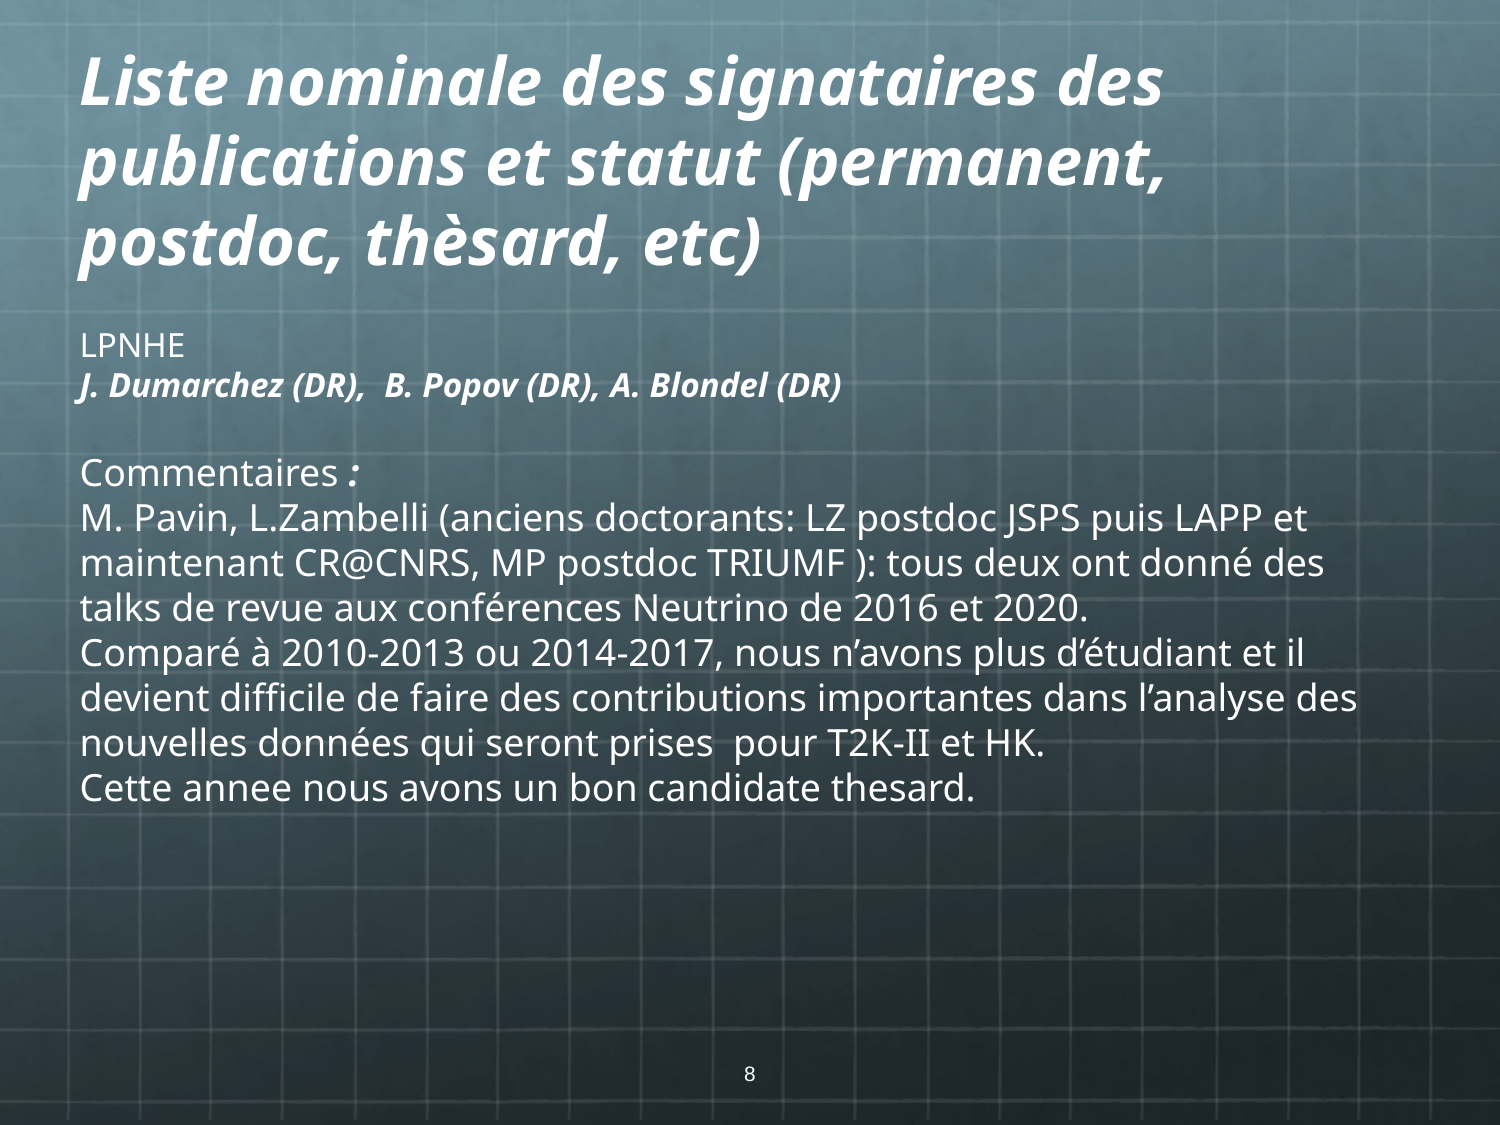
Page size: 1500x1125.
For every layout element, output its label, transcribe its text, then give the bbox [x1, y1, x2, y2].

text_box <number> [687, 1042, 813, 1103]
text_box Liste nominale des signataires des publications et statut (permanent, postdoc, thèsard, etc) LPNHE J. Dumarchez (DR), B. Popov (DR), A. Blondel (DR) Commentaires : M. Pavin, L.Zambelli (anciens doctorants: LZ postdoc JSPS puis LAPP et maintenant CR@CNRS, MP postdoc TRIUMF ): tous deux ont donné des talks de revue aux conférences Neutrino de 2016 et 2020. Comparé à 2010-2013 ou 2014-2017, nous n’avons plus d’étudiant et il devient difficile de faire des contributions importantes dans l’analyse des nouvelles données qui seront prises pour T2K-II et HK. Cette annee nous avons un bon candidate thesard. [64, 50, 1415, 988]
picture [0, 0, 1500, 1125]
